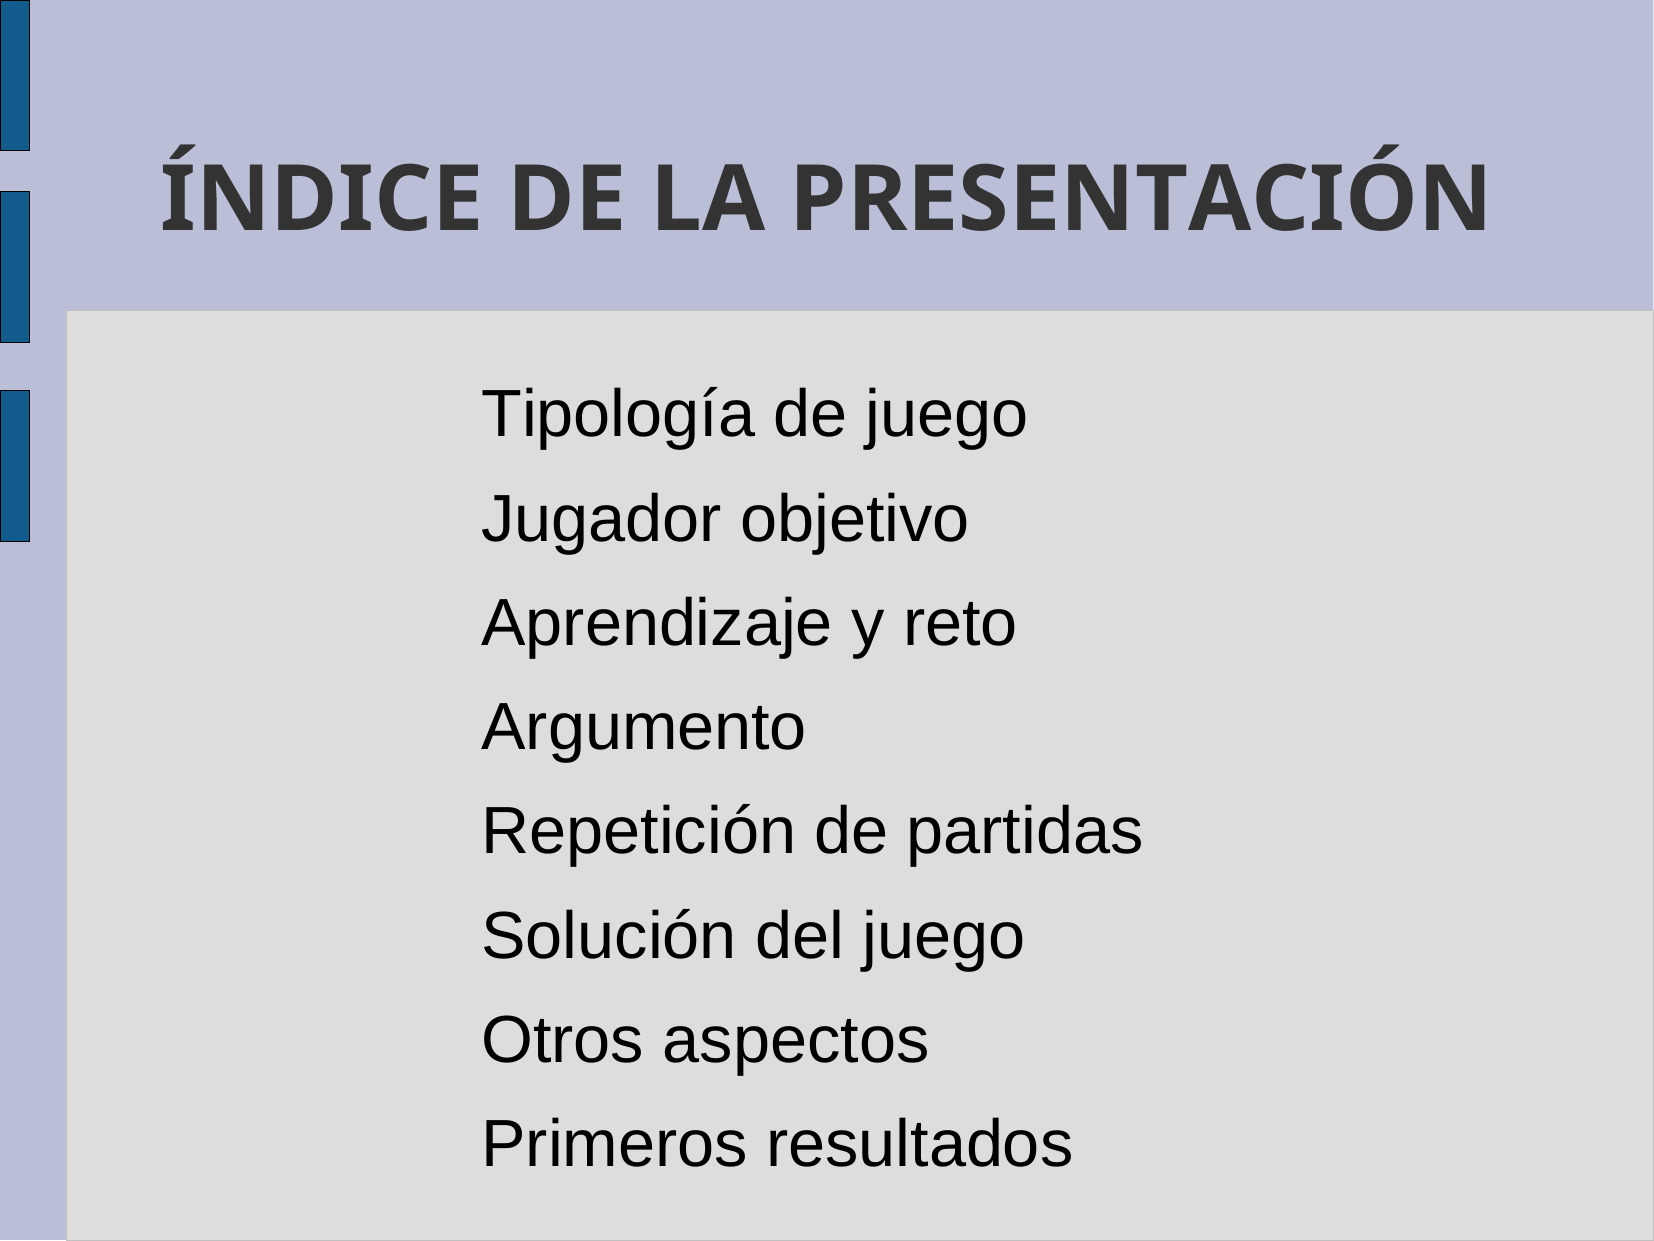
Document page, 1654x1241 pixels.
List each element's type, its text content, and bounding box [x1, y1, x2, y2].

list Tipología de juego Jugador objetivo Aprendizaje y reto Argumento Repetición de partidas Solución del juego Otros aspectos Primeros resultados [469, 376, 1654, 1182]
title ÍNDICE DE LA PRESENTACIÓN [121, 76, 1534, 313]
